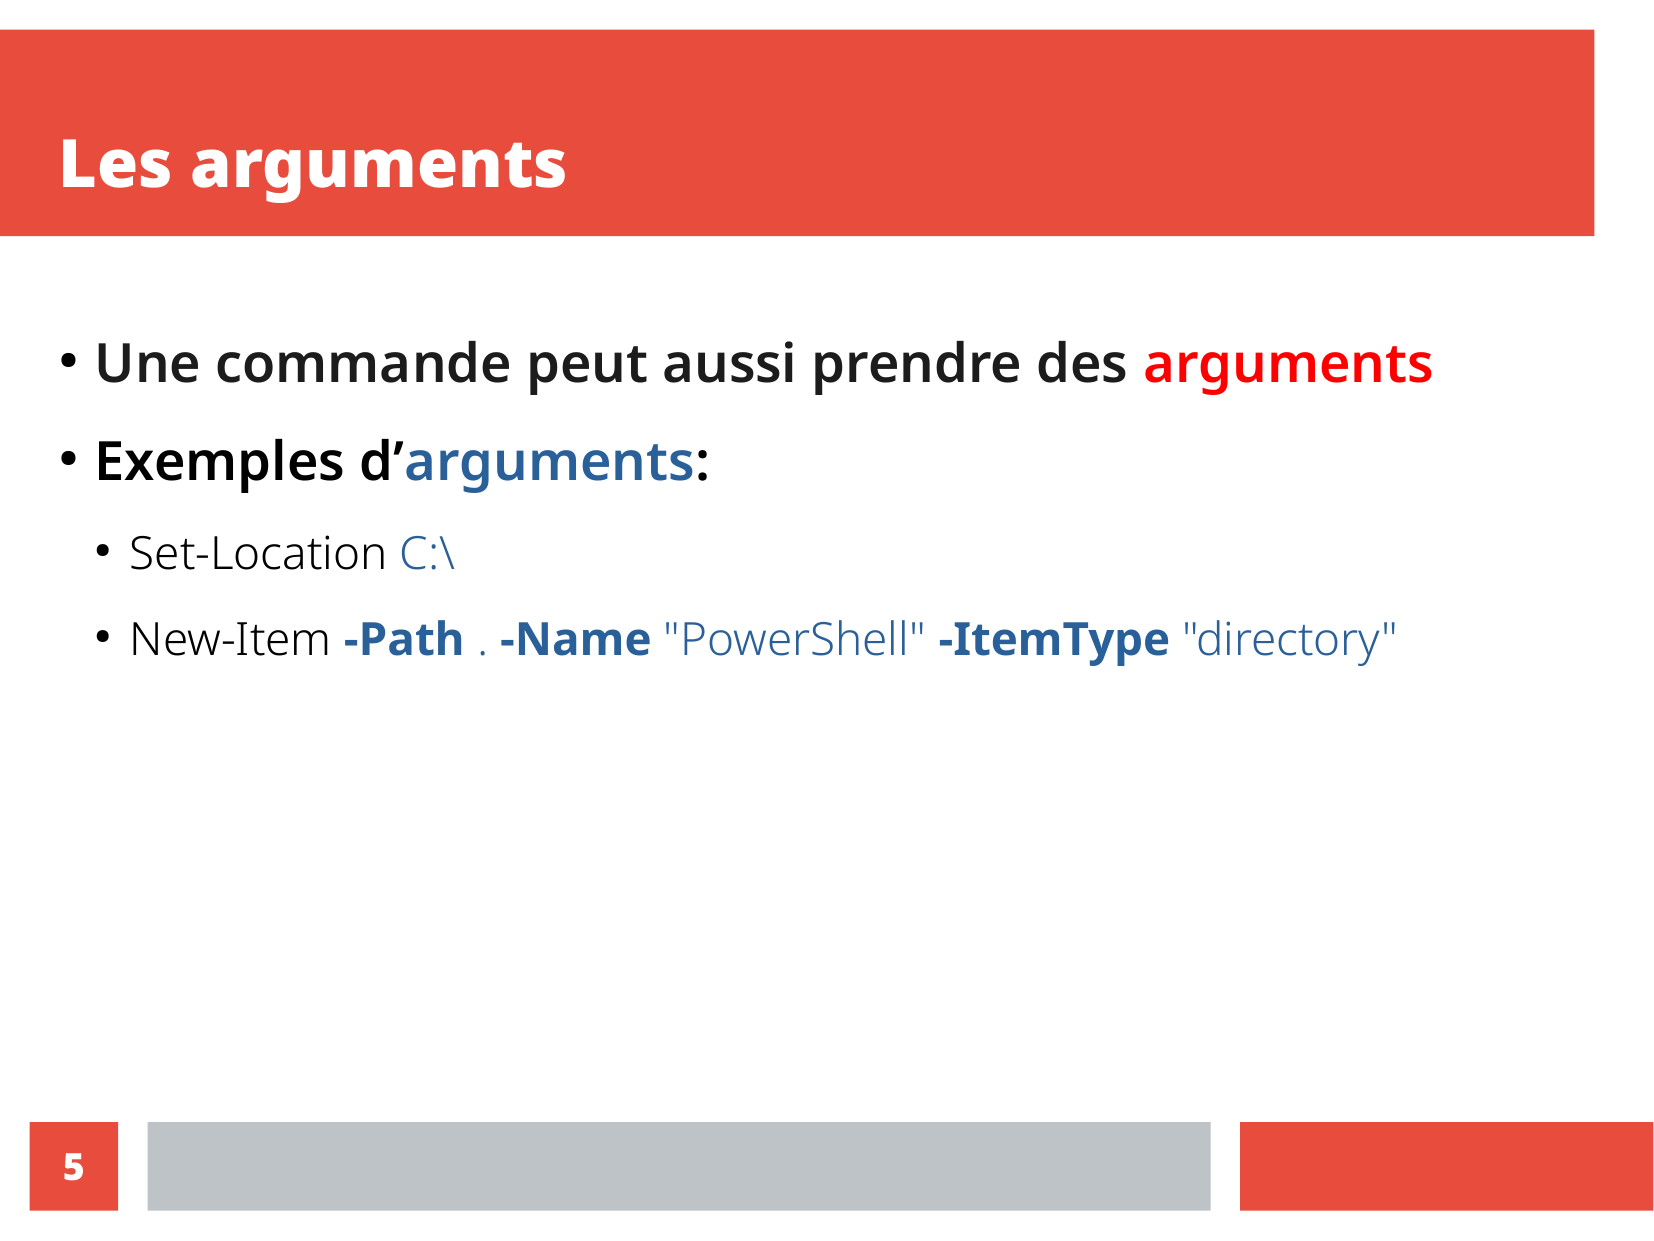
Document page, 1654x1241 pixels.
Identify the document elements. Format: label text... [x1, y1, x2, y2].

title Les arguments [59, 59, 1595, 207]
list Une commande peut aussi prendre des arguments Exemples d’arguments: Set-Location C:\ New-Item -Path . -Name "PowerShell" -ItemType "directory" [59, 324, 1565, 1093]
